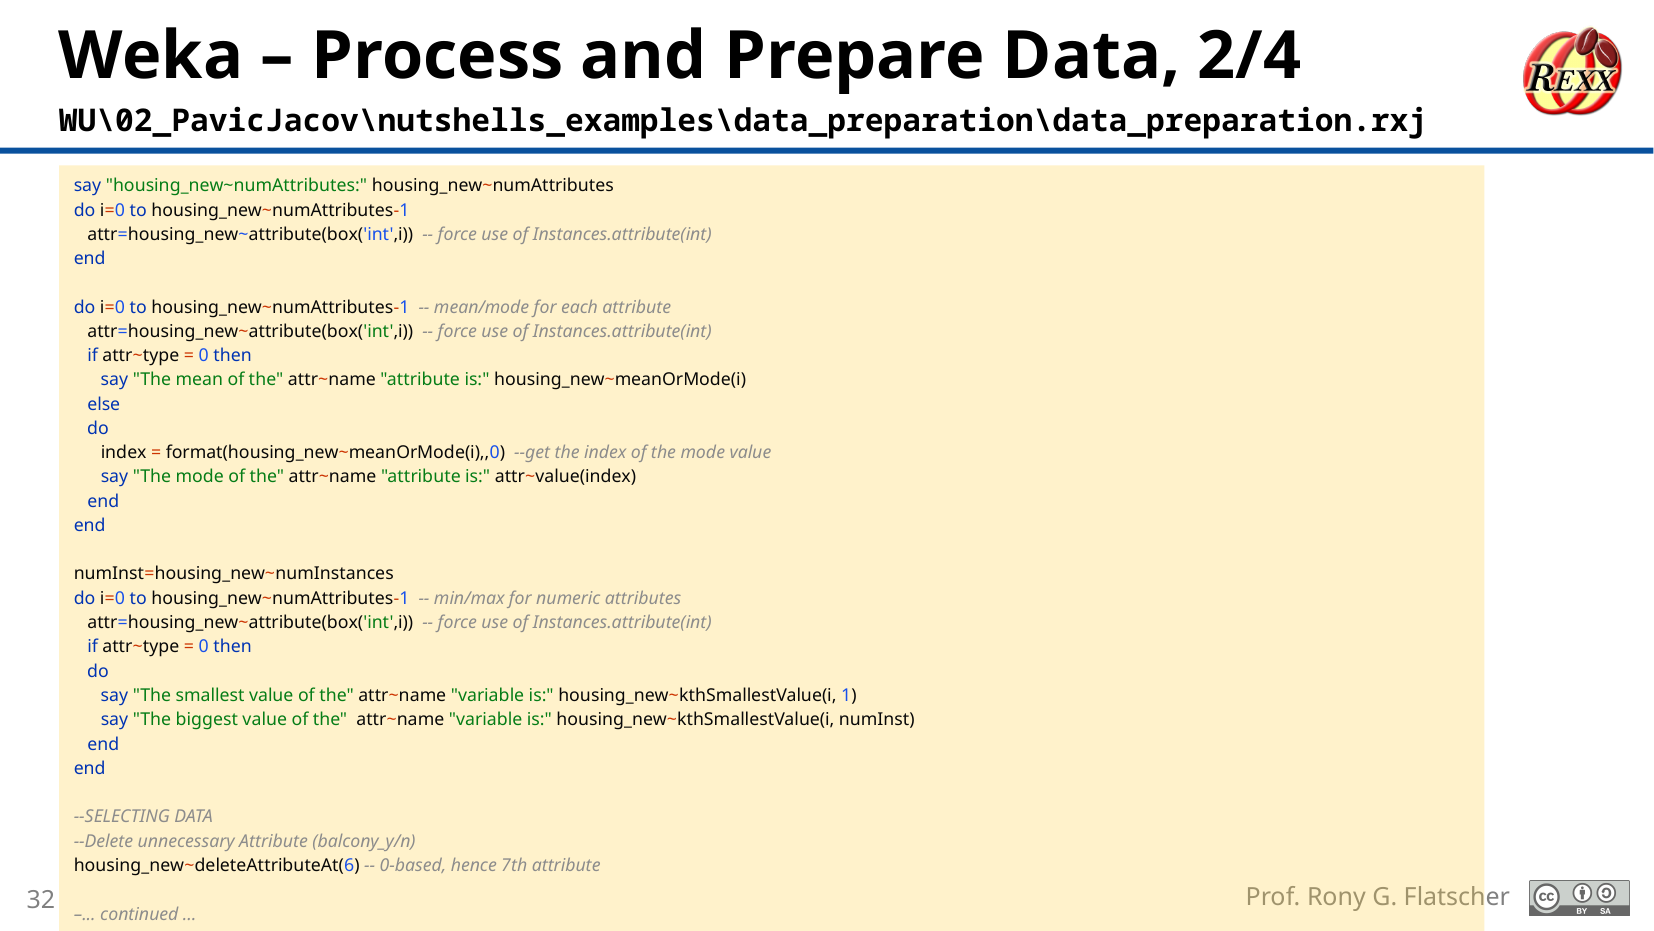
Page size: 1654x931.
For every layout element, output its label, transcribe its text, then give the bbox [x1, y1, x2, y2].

text_box say "housing_new~numAttributes:" housing_new~numAttributes do i=0 to housing_new~numAttributes-1 attr=housing_new~attribute(box('int',i)) -- force use of Instances.attribute(int) end do i=0 to housing_new~numAttributes-1 -- mean/mode for each attribute attr=housing_new~attribute(box('int',i)) -- force use of Instances.attribute(int) if attr~type = 0 then say "The mean of the" attr~name "attribute is:" housing_new~meanOrMode(i) else do index = format(housing_new~meanOrMode(i),,0) --get the index of the mode value say "The mode of the" attr~name "attribute is:" attr~value(index) end end numInst=housing_new~numInstances do i=0 to housing_new~numAttributes-1 -- min/max for numeric attributes attr=housing_new~attribute(box('int',i)) -- force use of Instances.attribute(int) if attr~type = 0 then do say "The smallest value of the" attr~name "variable is:" housing_new~kthSmallestValue(i, 1) say "The biggest value of the" attr~name "variable is:" housing_new~kthSmallestValue(i, numInst) end end --SELECTING DATA --Delete unnecessary Attribute (balcony_y/n) housing_new~deleteAttributeAt(6) -- 0-based, hence 7th attribute –... continued … [59, 165, 1485, 894]
title Weka – Process and Prepare Data, 2/4 WU\02_PavicJacov\nutshells_examples\data_preparation\data_preparation.rxj [0, 0, 1625, 148]
